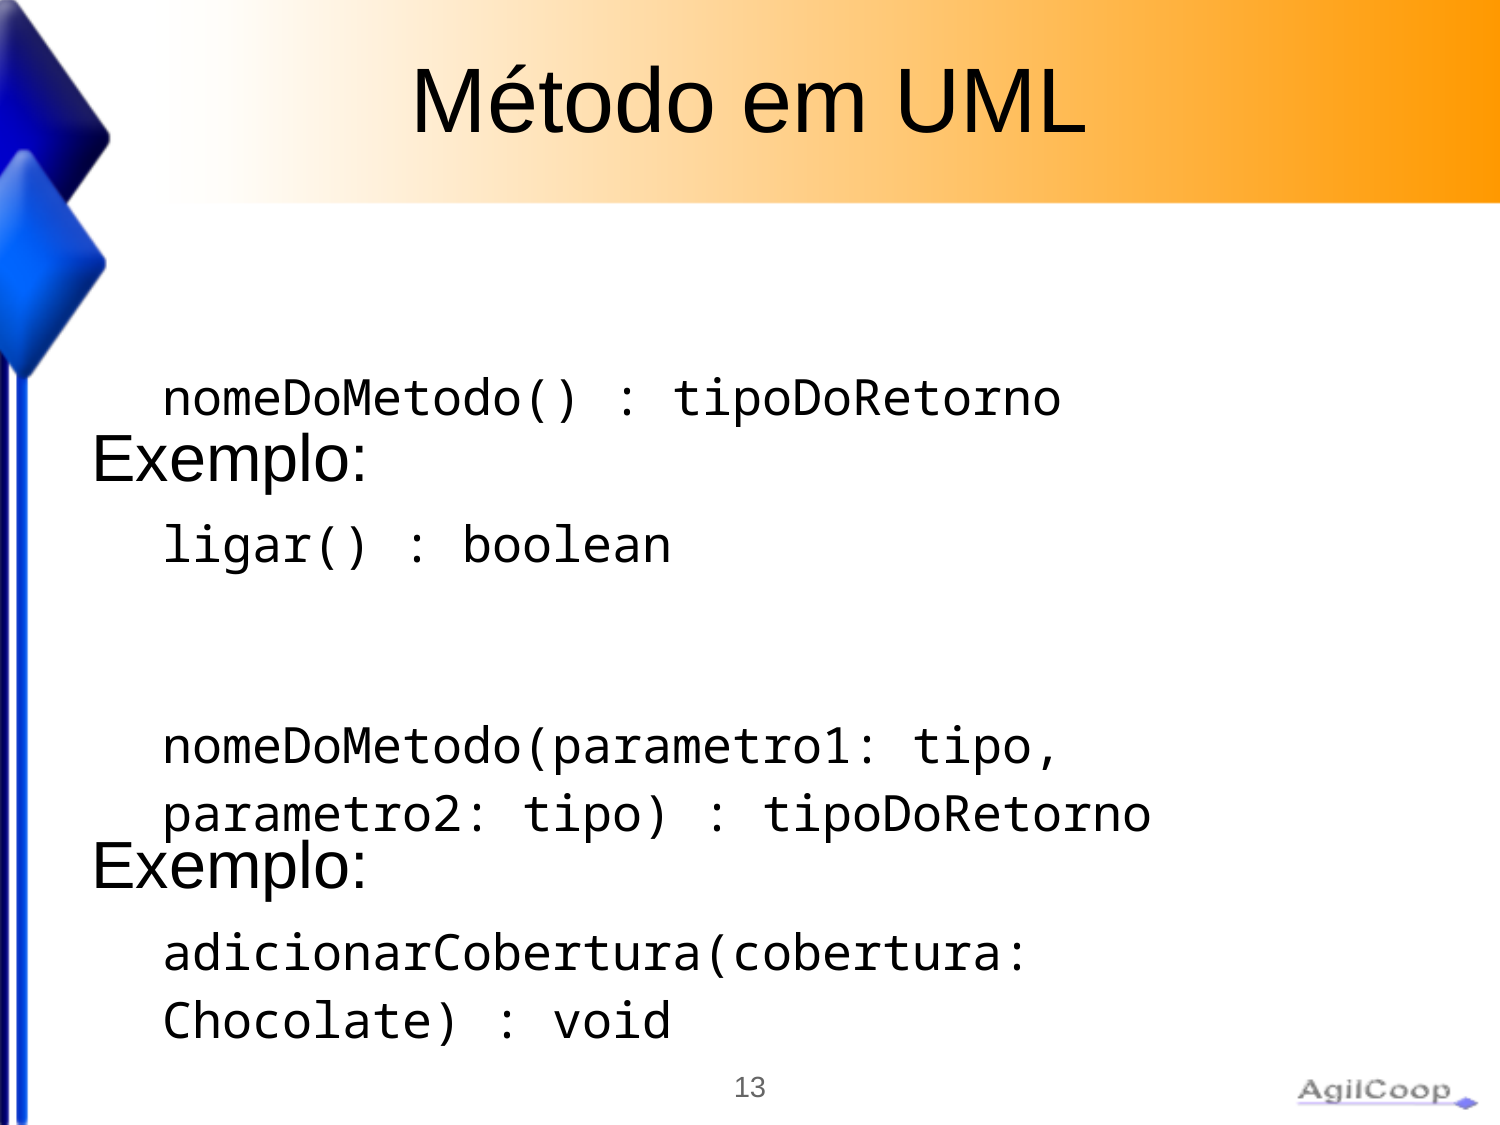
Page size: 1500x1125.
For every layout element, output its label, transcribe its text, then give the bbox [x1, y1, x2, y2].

title Método em UML [75, 14, 1425, 188]
list Exemplo: [59, 820, 390, 914]
text_box nomeDoMetodo(parametro1: tipo, parametro2: tipo) : tipoDoRetorno [147, 702, 1418, 828]
text_box ligar() : boolean [147, 501, 1418, 572]
list Exemplo: [59, 413, 390, 506]
picture [0, 0, 1500, 1125]
text_box nomeDoMetodo() : tipoDoRetorno [147, 354, 1418, 425]
text_box adicionarCobertura(cobertura: Chocolate) : void [147, 909, 1418, 1035]
